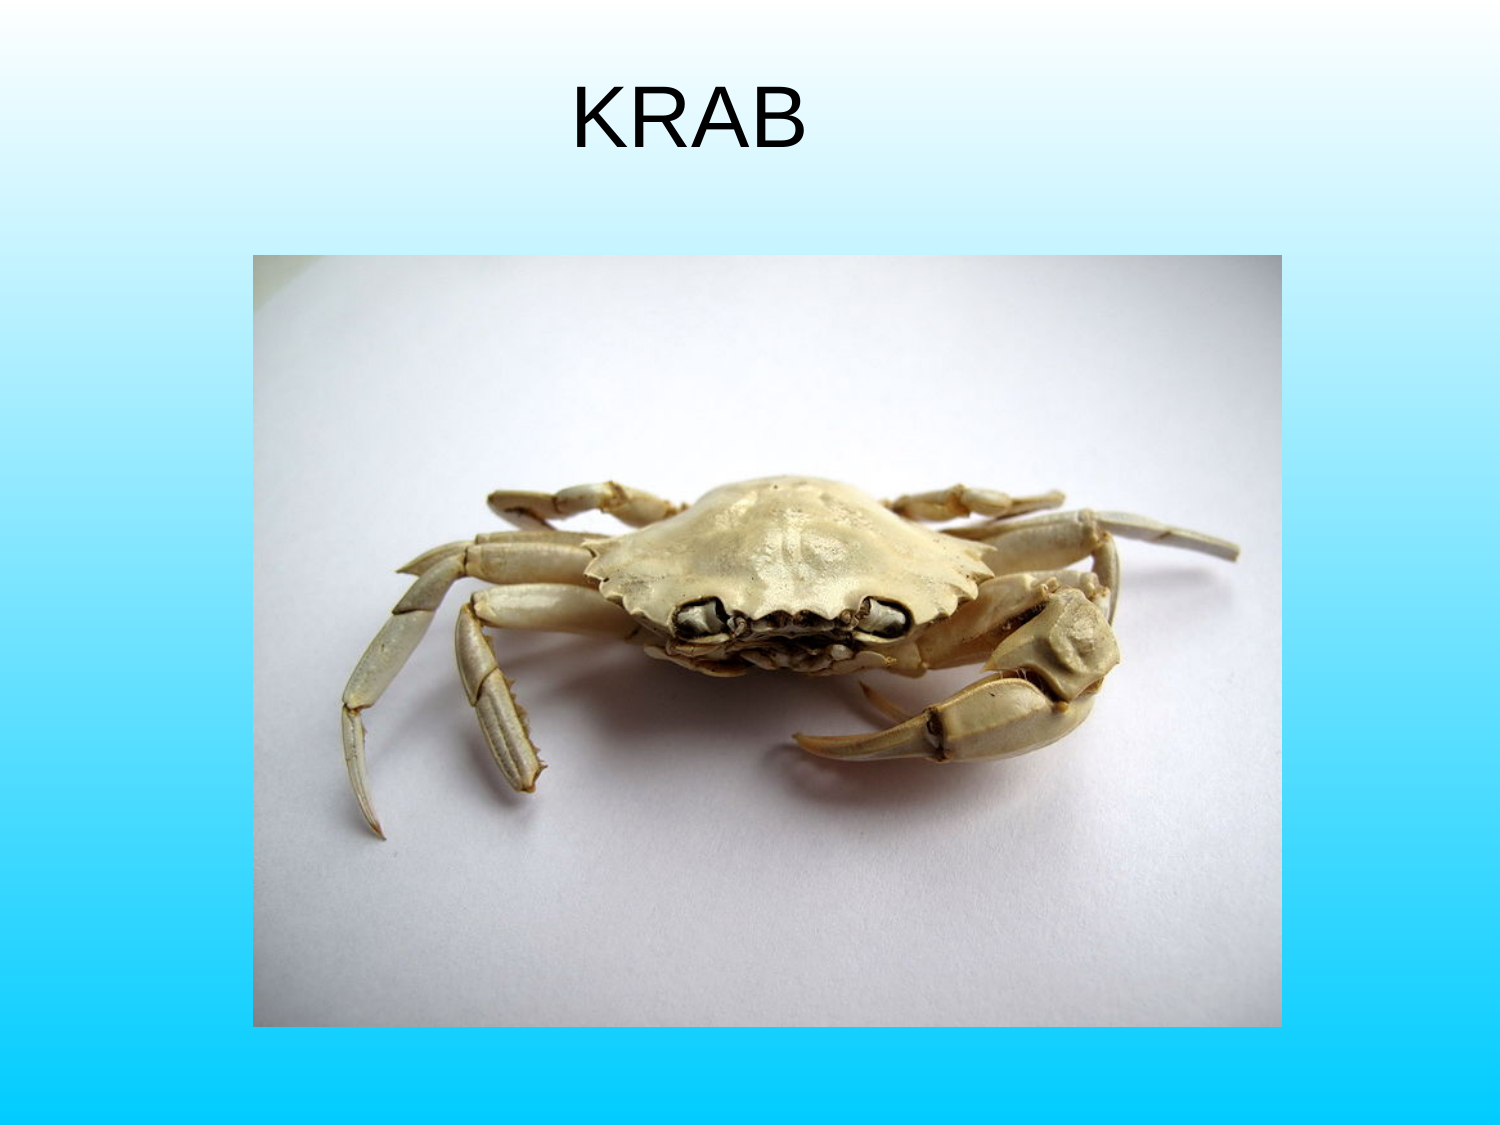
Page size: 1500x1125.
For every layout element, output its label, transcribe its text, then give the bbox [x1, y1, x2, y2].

picture [253, 255, 1282, 1027]
title KRAB [31, 37, 1347, 188]
